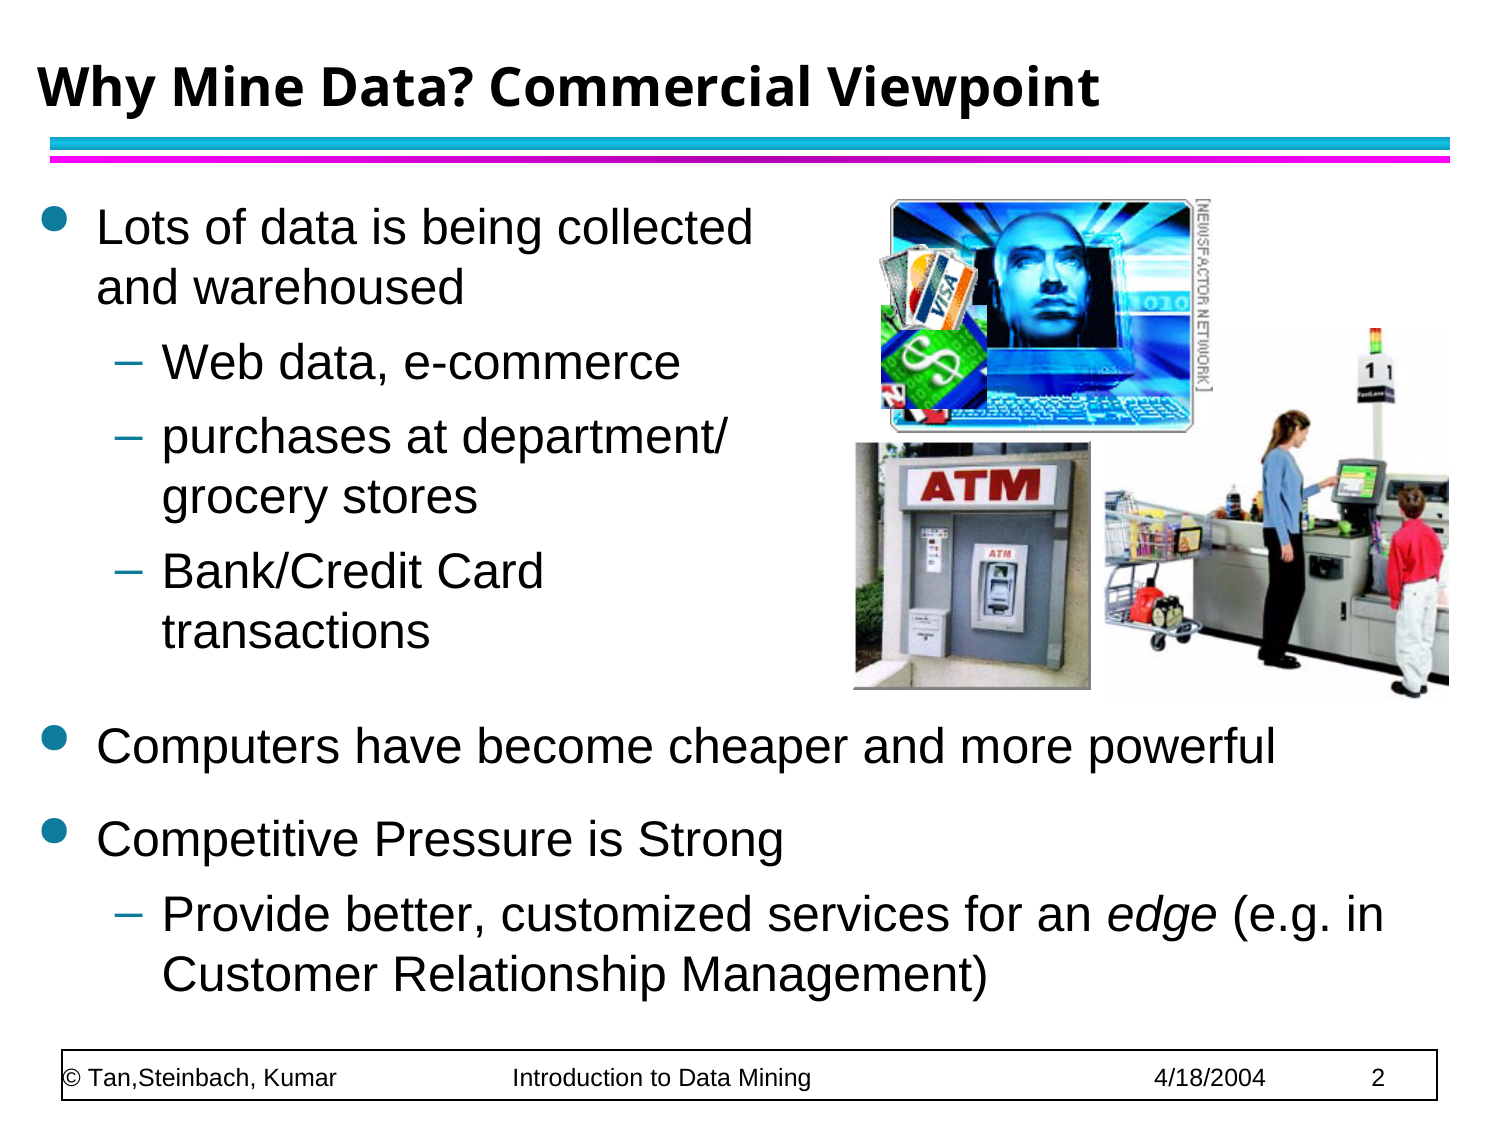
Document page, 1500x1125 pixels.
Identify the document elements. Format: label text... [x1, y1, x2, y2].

list Lots of data is being collected and warehoused Web data, e-commerce purchases at department/ grocery stores Bank/Credit Card transactions Computers have become cheaper and more powerful Competitive Pressure is Strong Provide better, customized services for an edge (e.g. in Customer Relationship Management) [24, 187, 1463, 1084]
chart [875, 237, 991, 413]
picture [890, 199, 1213, 433]
chart [1100, 324, 1453, 710]
chart [849, 437, 1094, 694]
title Why Mine Data? Commercial Viewpoint [37, 24, 1476, 126]
